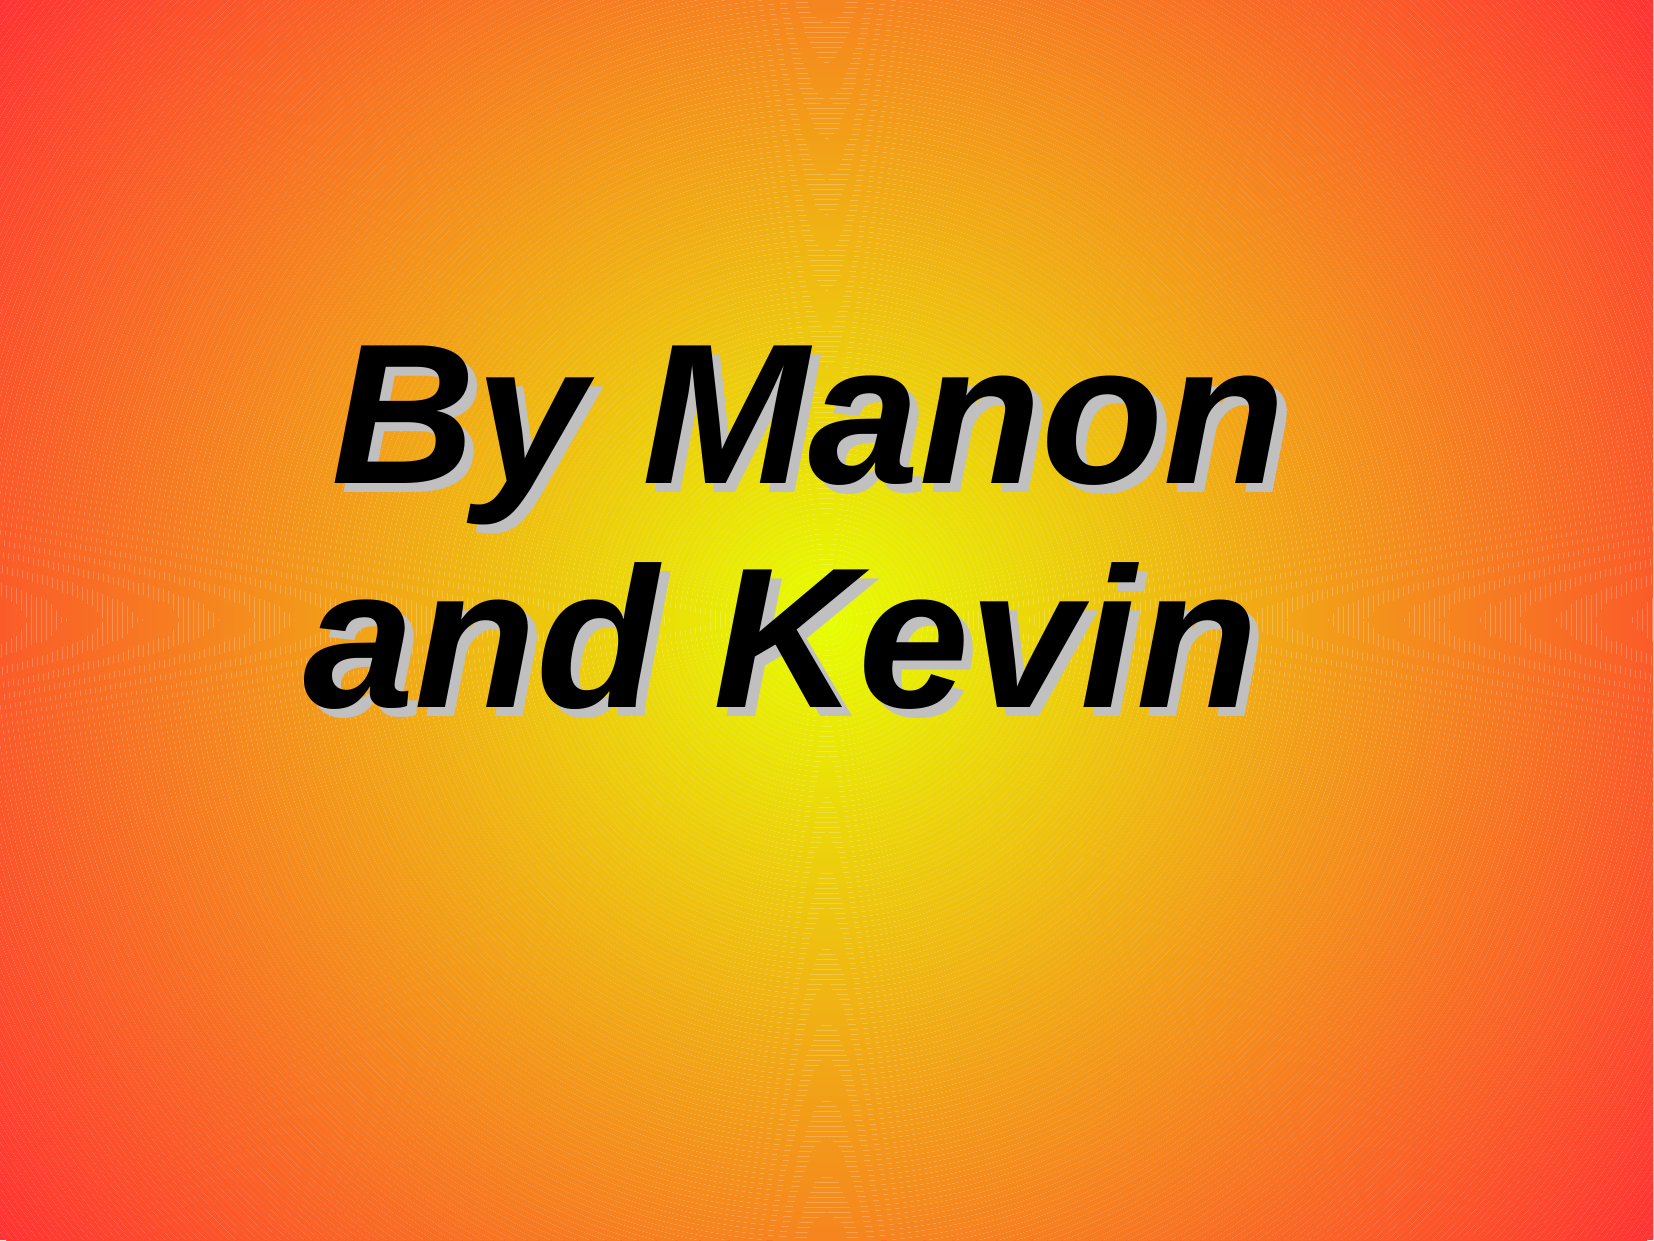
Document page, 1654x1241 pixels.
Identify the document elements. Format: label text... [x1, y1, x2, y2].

text_box By Manon and Kevin [224, 295, 1394, 758]
